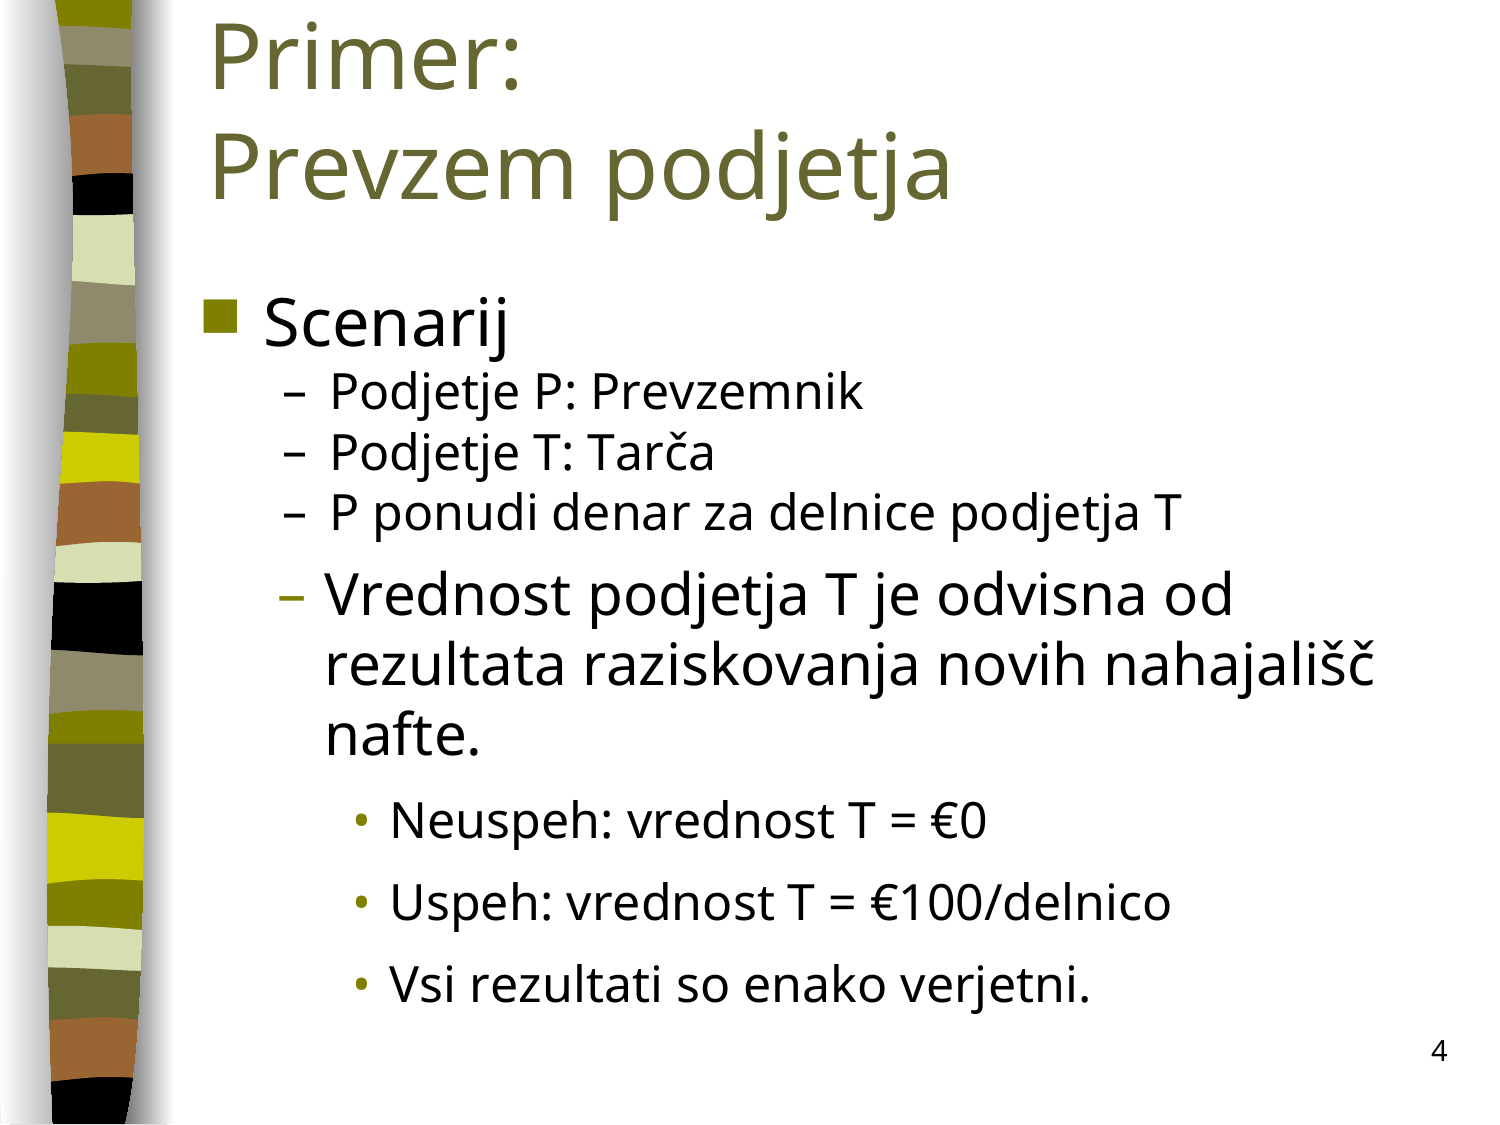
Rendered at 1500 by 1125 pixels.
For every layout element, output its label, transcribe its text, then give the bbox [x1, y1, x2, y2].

text_box Vrednost podjetja T je odvisna od rezultata raziskovanja novih nahajališč nafte. Neuspeh: vrednost T = €0 Uspeh: vrednost T = €100/delnico Vsi rezultati so enako verjetni. [187, 549, 1500, 1125]
title Primer: Prevzem podjetja [192, 0, 1468, 225]
list Scenarij Podjetje P: Prevzemnik Podjetje T: Tarča P ponudi denar za delnice podjetja T [192, 287, 1468, 549]
